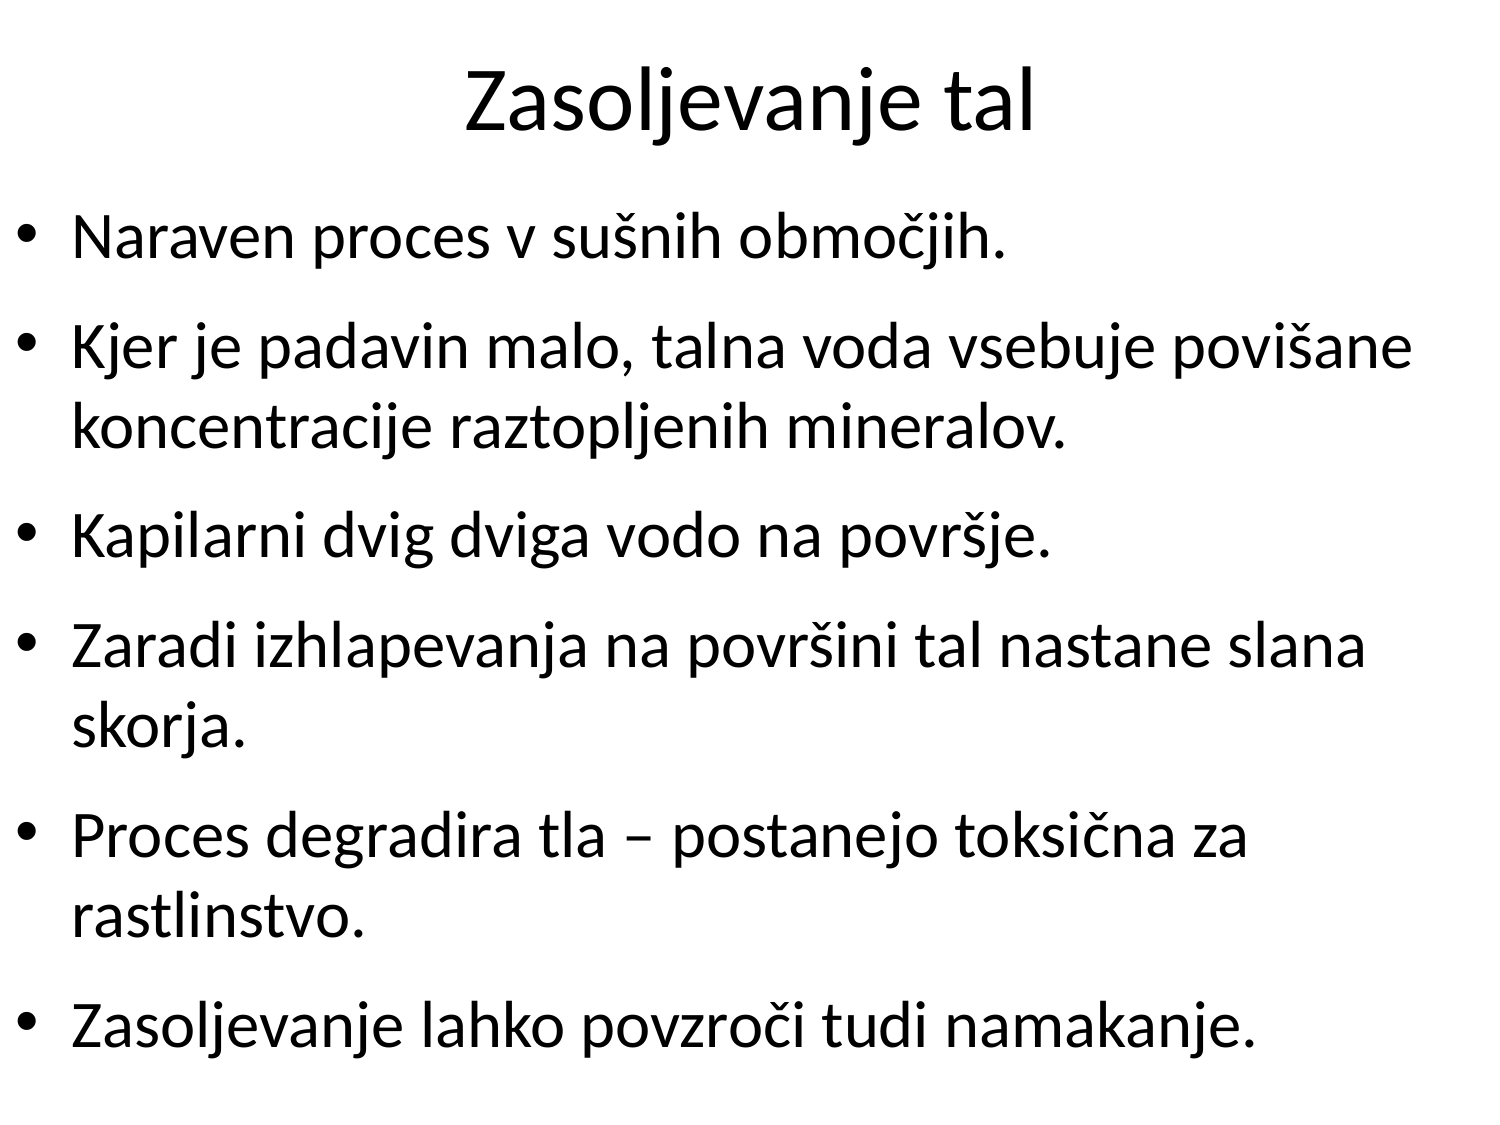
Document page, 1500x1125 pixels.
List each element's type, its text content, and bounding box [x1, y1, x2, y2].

title Zasoljevanje tal [76, 0, 1427, 184]
list Naraven proces v sušnih območjih. Kjer je padavin malo, talna voda vsebuje povišane koncentracije raztopljenih mineralov. Kapilarni dvig dviga vodo na površje. Zaradi izhlapevanja na površini tal nastane slana skorja. Proces degradira tla – postanejo toksična za rastlinstvo. Zasoljevanje lahko povzroči tudi namakanje. [0, 184, 1500, 1125]
